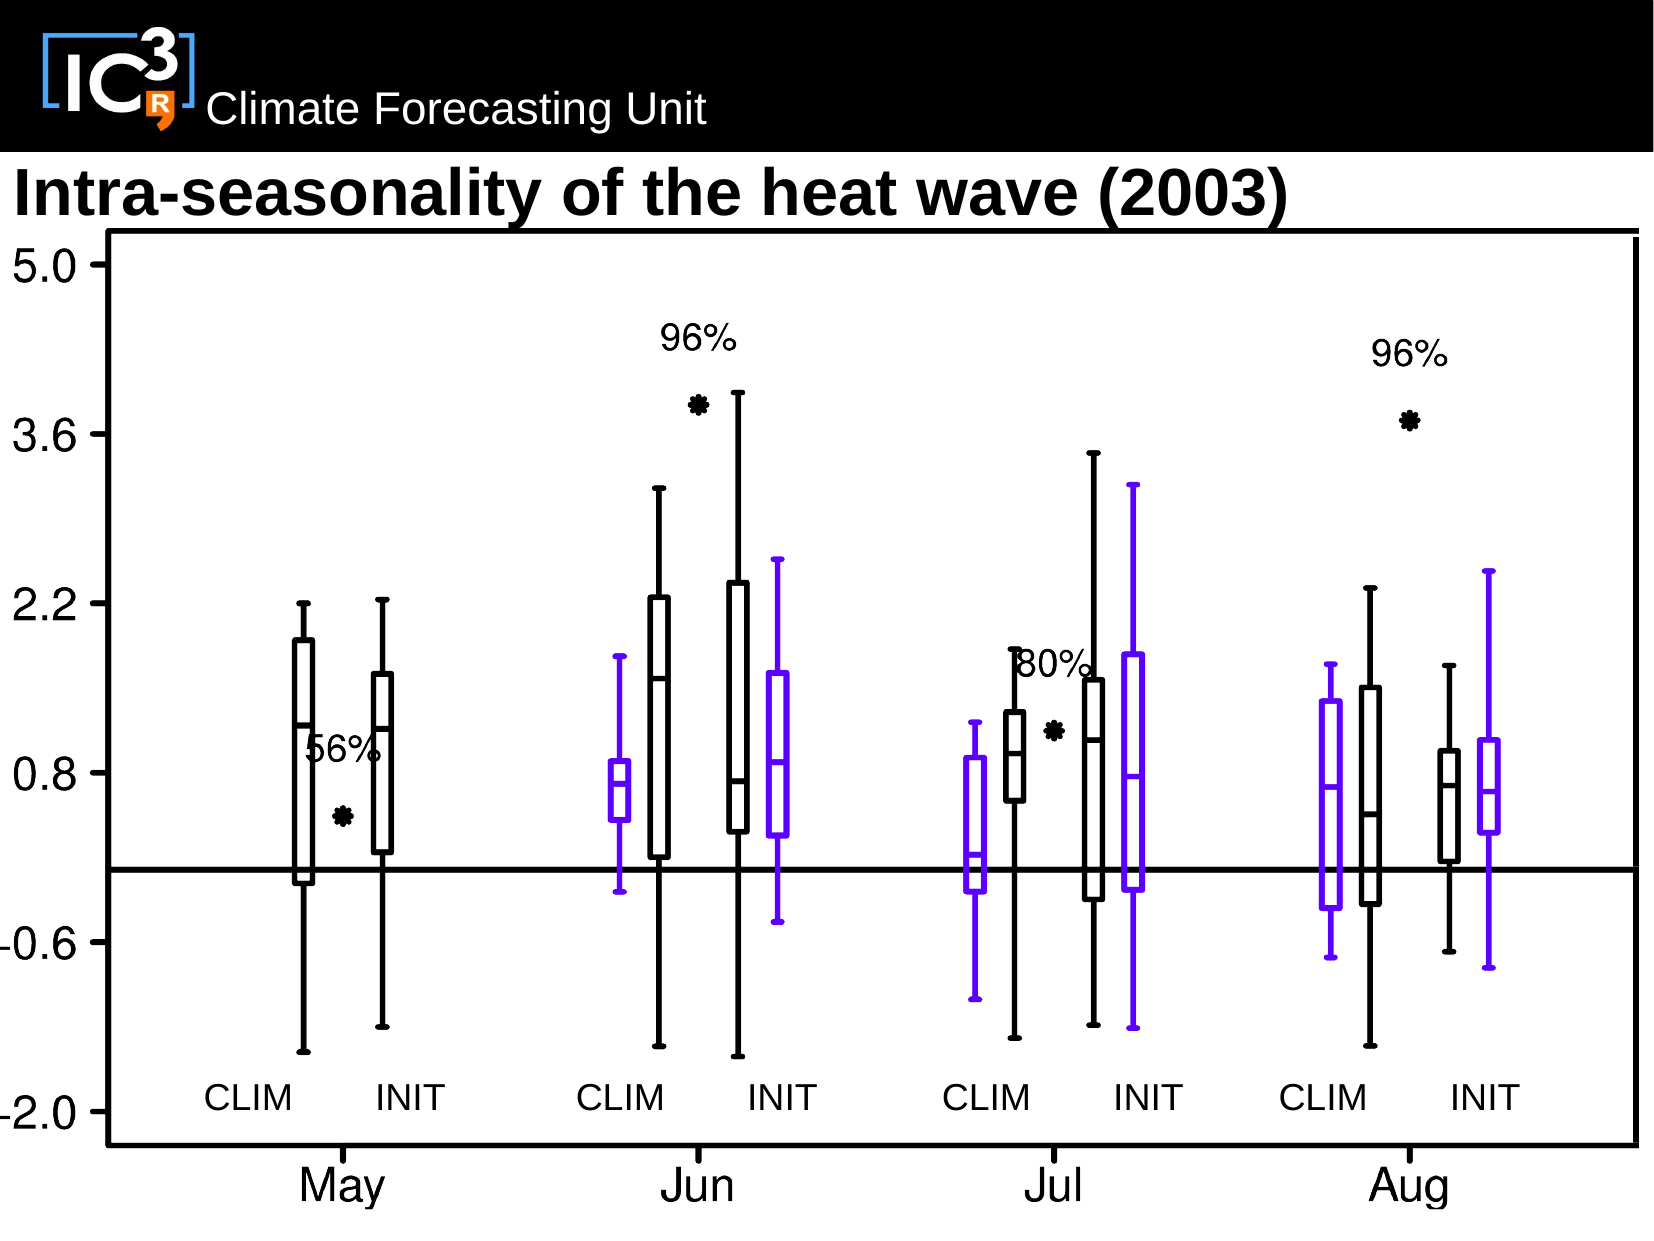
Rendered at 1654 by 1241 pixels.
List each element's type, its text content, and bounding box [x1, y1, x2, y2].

picture [0, 227, 1641, 1211]
text_box Climate Forecasting Unit [190, 70, 791, 146]
picture [1, 0, 230, 147]
text_box Intra-seasonality of the heat wave (2003) [0, 147, 1653, 238]
text_box [230, 0, 1653, 147]
